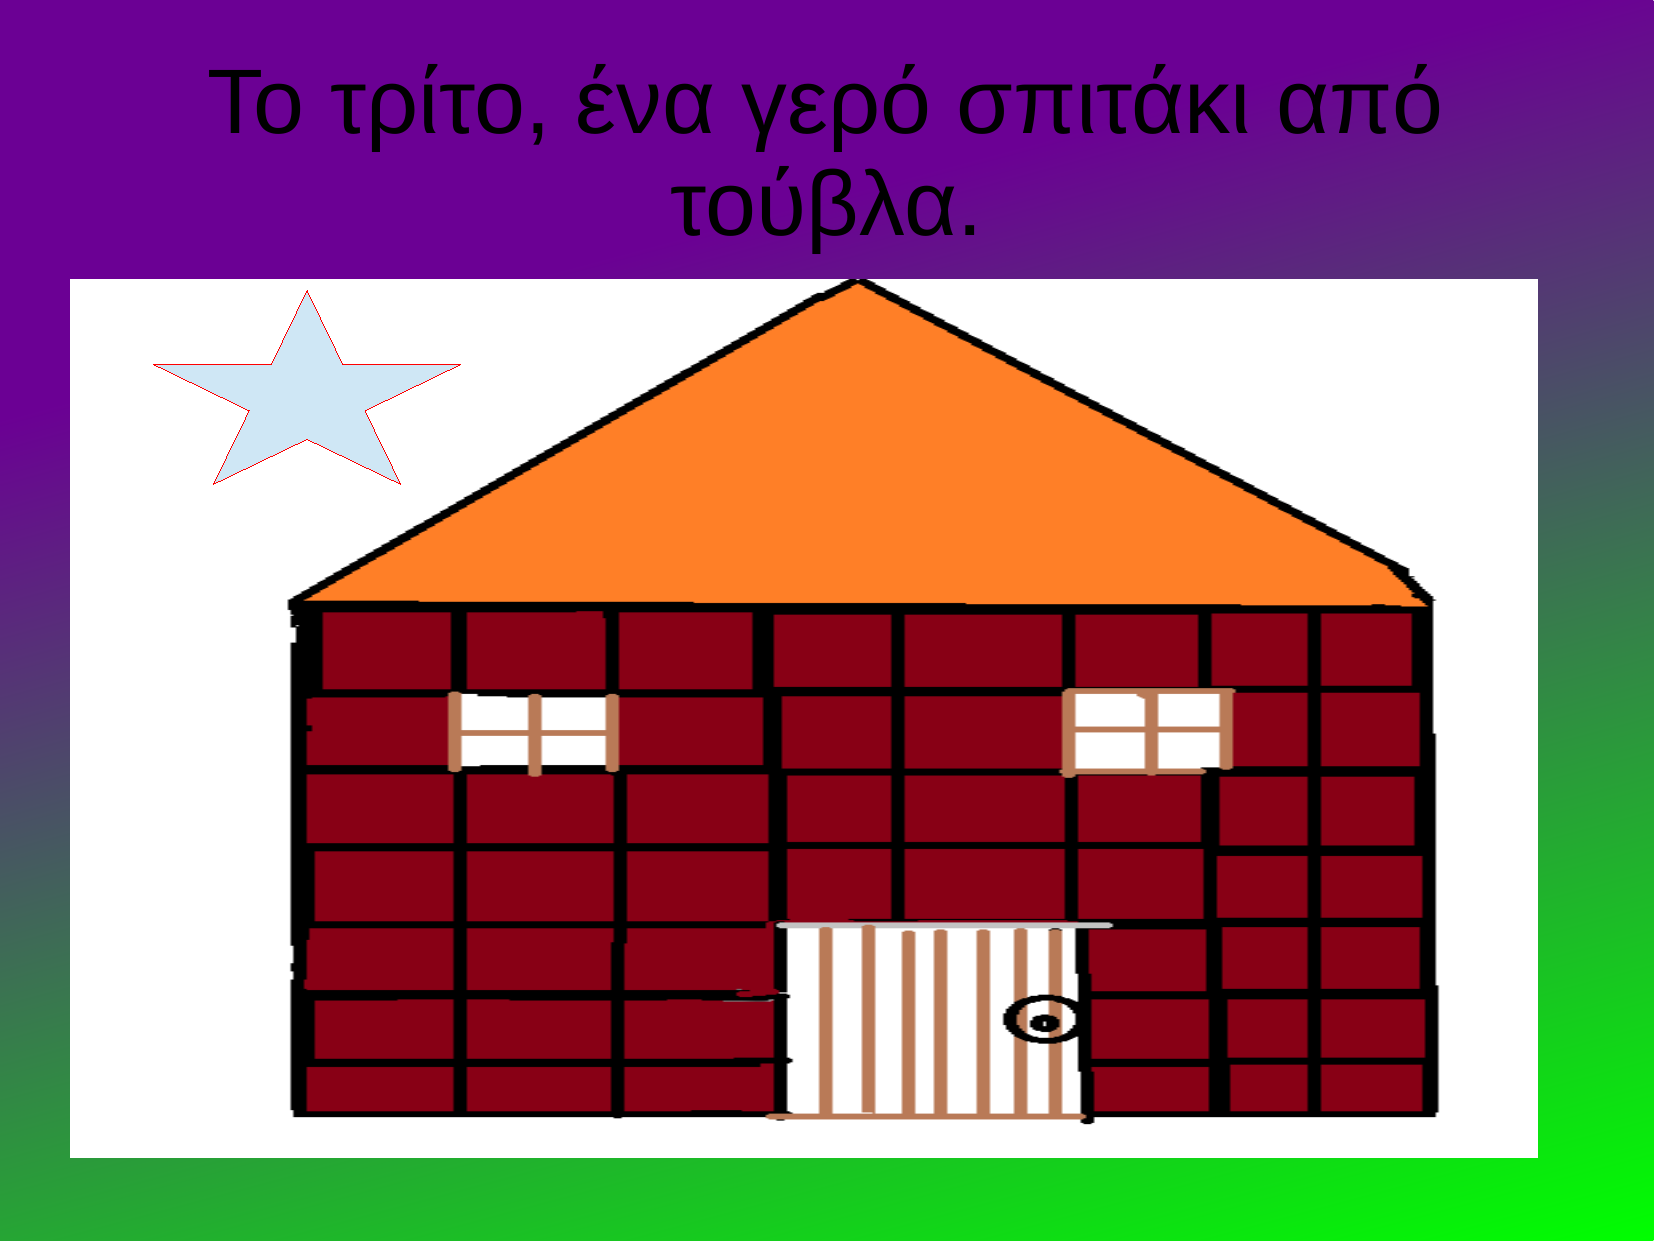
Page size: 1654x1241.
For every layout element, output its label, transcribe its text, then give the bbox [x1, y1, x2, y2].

title Το τρίτο, ένα γερό σπιτάκι από τούβλα. [82, 49, 1571, 257]
picture [70, 279, 1538, 1158]
text_box [153, 290, 461, 485]
